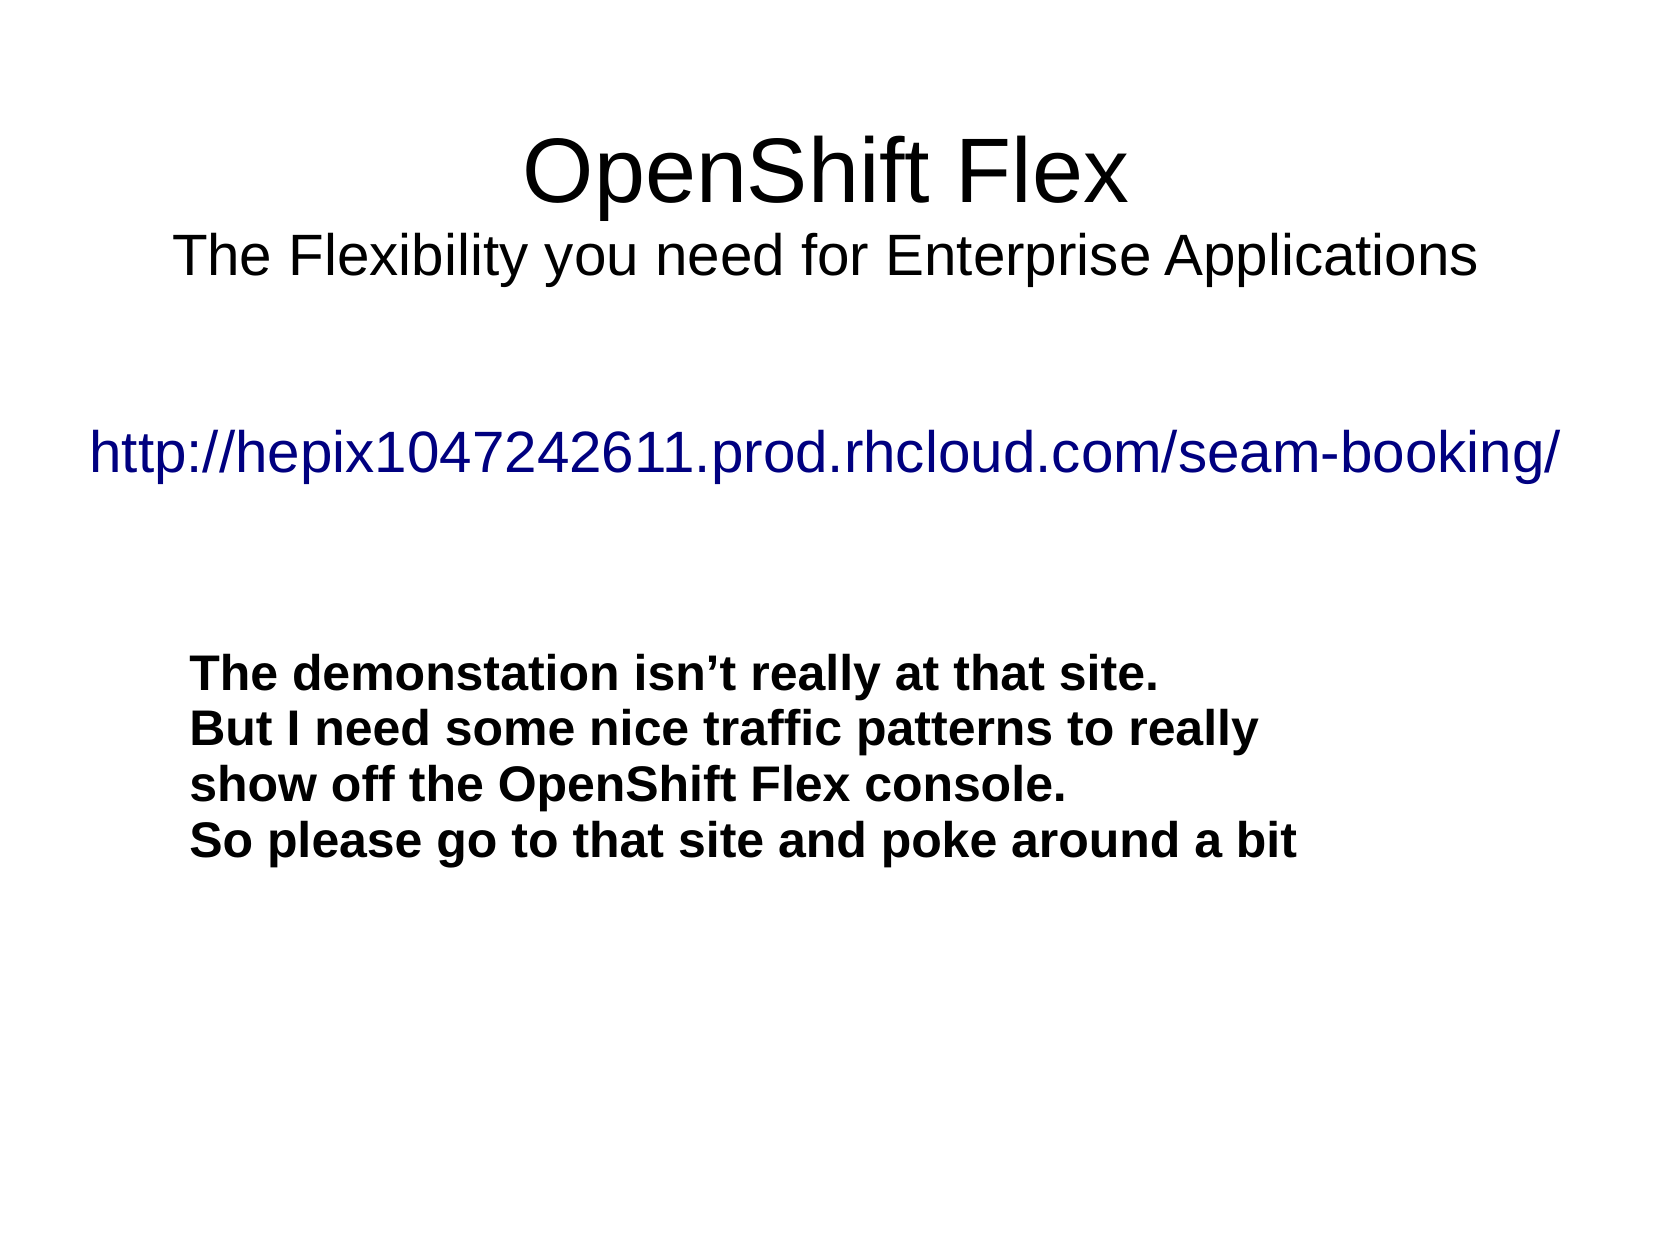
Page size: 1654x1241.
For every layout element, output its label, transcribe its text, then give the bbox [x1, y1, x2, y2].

text_box The demonstation isn’t really at that site. But I need some nice traffic patterns to really show off the OpenShift Flex console. So please go to that site and poke around a bit [174, 637, 1314, 927]
text_box OpenShift Flex The Flexibility you need for Enterprise Applications [157, 112, 1496, 295]
text_box http://hepix1047242611.prod.rhcloud.com/seam-booking/ [74, 412, 1579, 493]
